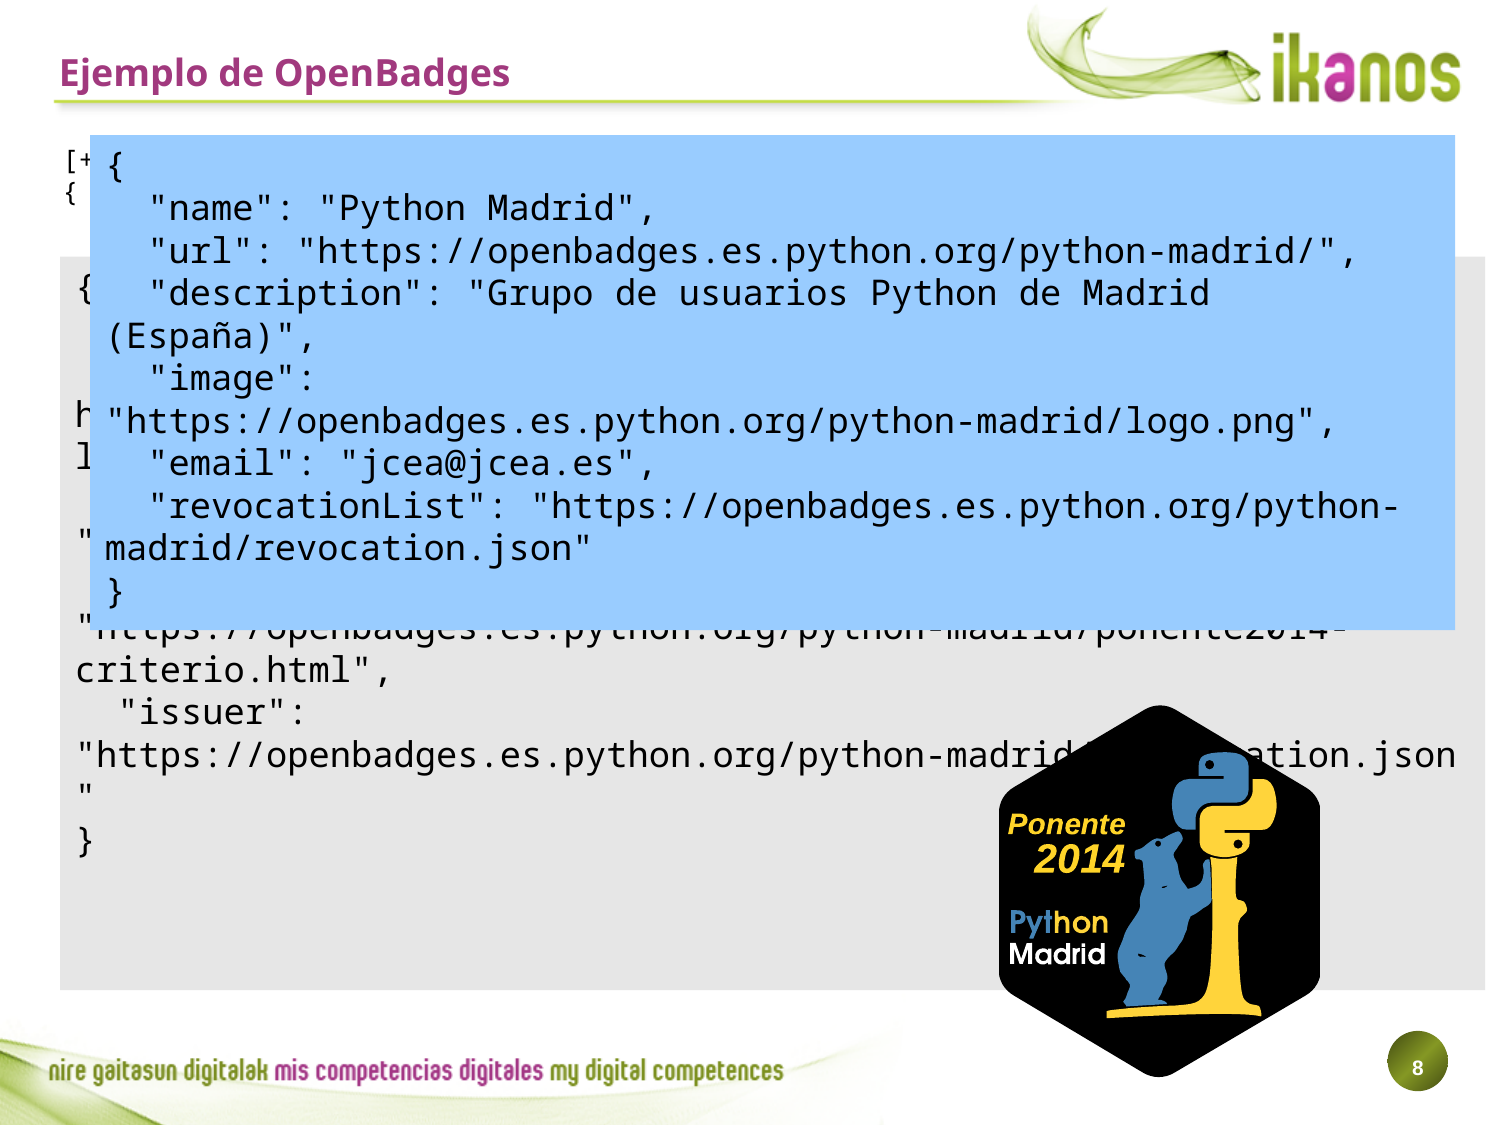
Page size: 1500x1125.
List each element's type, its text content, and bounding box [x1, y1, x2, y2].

text_box Ejemplo de OpenBadges [43, 41, 1010, 103]
text_box { "name": "Ponente 2014 en Python Madrid", "description": "Esta insignia se otorga a aquellas personas que han realizado una presentación de más de 15 minutos en alguna de las reuniones mensuales de Python Madrid durante el año 2014", "image": "https://openbadges.es.python.org/python-madrid/ponente2014.svg", "criteria": "https://openbadges.es.python.org/python-madrid/ponente2014-criterio.html", "issuer": "https://openbadges.es.python.org/python-madrid/organization.json" } [60, 256, 1486, 991]
text_box [+] This is the assertion content: { "badge": "https://openbadges.es.python.org/python-madrid/ponente2014.json", "evidence": "http://www.python-madrid.es/post/reunion-marzo-2014-python-madrid/", "image": "https://openbadges.es.python.org/python-madrid/ponente2014.svg", "issuedOn": 1418767229, "recipient": { "hashed": "true", "identity": "sha256$3aa646a1171ad625307d180a1e3ff487a3014e405801514132ff384a94aa8551", "salt": "e5d8c325a3a79253301674d6ecb2c8e3", "type": "email" }, "uid": "6e8e93696f3b81e3e186ea540ffb7aba2d220202", "verify": { "type": "signed", "url": "https://openbadges.es.python.org/python-madrid/ponente2014-jcea.pem" } } [+] Signature is correct for the identity jcea@jcea.es [47, 135, 1456, 1125]
picture [0, 0, 1500, 1125]
picture [999, 705, 1321, 1078]
text_box { "name": "Python Madrid", "url": "https://openbadges.es.python.org/python-madrid/", "description": "Grupo de usuarios Python de Madrid (España)", "image": "https://openbadges.es.python.org/python-madrid/logo.png", "email": "jcea@jcea.es", "revocationList": "https://openbadges.es.python.org/python-madrid/revocation.json" } [90, 135, 1456, 631]
